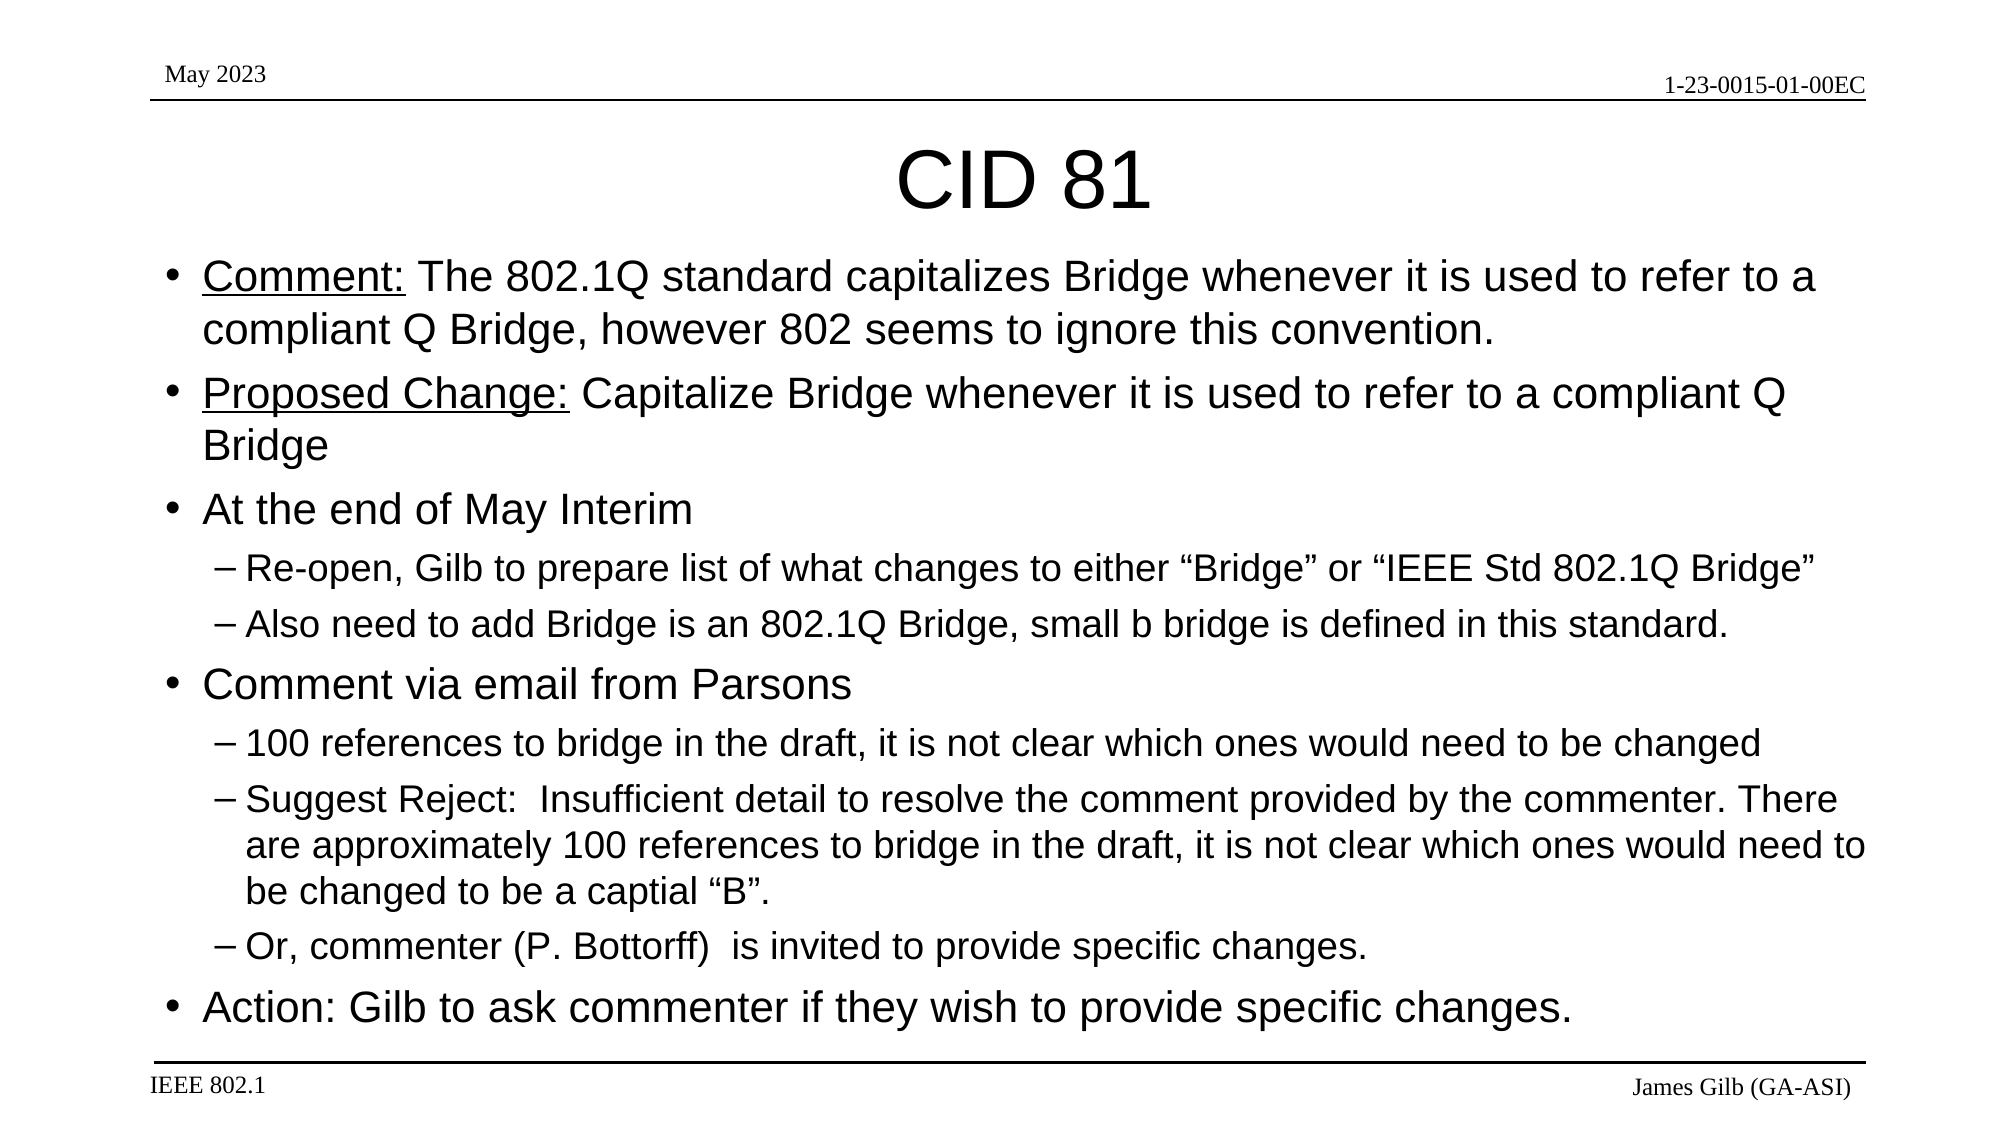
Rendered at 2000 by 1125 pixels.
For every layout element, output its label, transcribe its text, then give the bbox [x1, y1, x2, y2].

title CID 81 [149, 112, 1900, 238]
list Comment: The 802.1Q standard capitalizes Bridge whenever it is used to refer to a compliant Q Bridge, however 802 seems to ignore this convention. Proposed Change: Capitalize Bridge whenever it is used to refer to a compliant Q Bridge At the end of May Interim Re-open, Gilb to prepare list of what changes to either “Bridge” or “IEEE Std 802.1Q Bridge” Also need to add Bridge is an 802.1Q Bridge, small b bridge is defined in this standard. Comment via email from Parsons 100 references to bridge in the draft, it is not clear which ones would need to be changed Suggest Reject: Insufficient detail to resolve the comment provided by the commenter. There are approximately 100 references to bridge in the draft, it is not clear which ones would need to be changed to be a captial “B”. Or, commenter (P. Bottorff) is invited to provide specific changes. Action: Gilb to ask commenter if they wish to provide specific changes. [150, 239, 1900, 1051]
